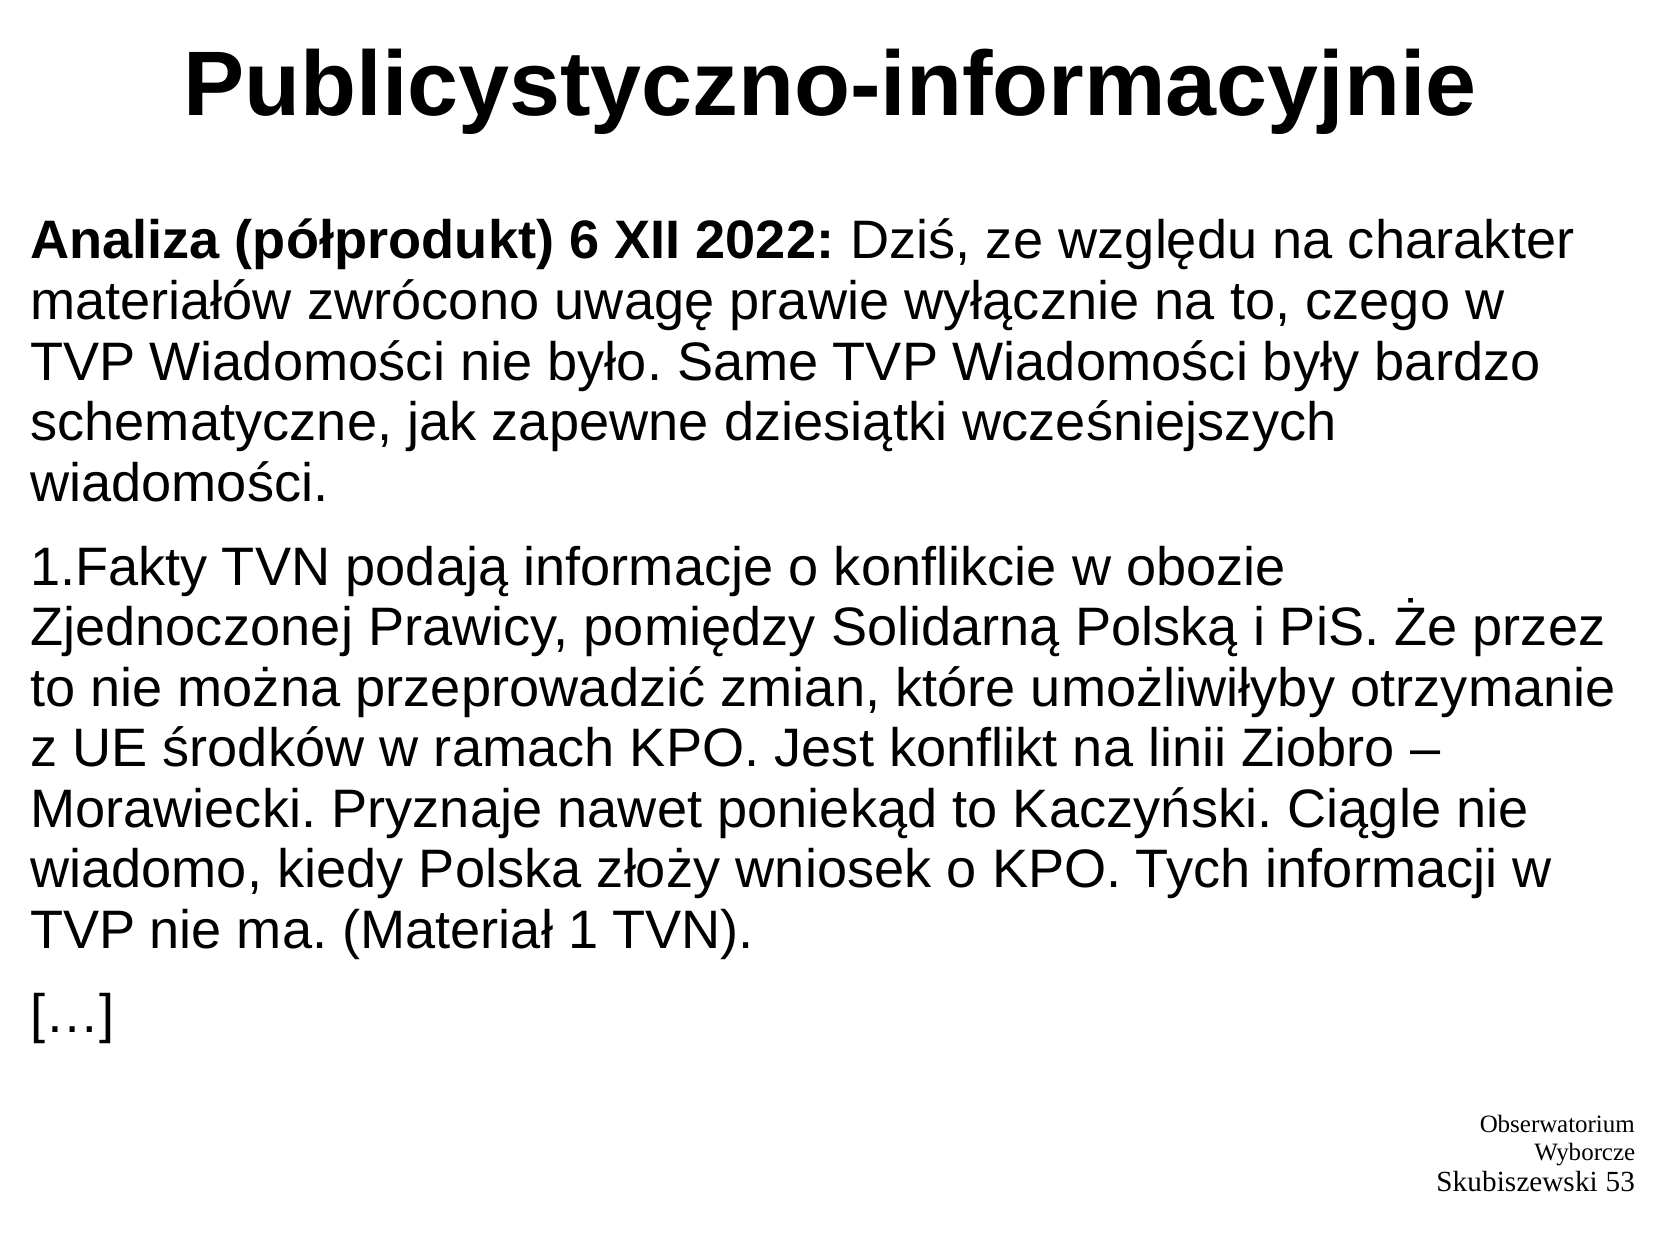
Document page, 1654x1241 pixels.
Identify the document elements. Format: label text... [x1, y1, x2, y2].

list Analiza (półprodukt) 6 XII 2022: Dziś, ze względu na charakter materiałów zwrócono uwagę prawie wyłącznie na to, czego w TVP Wiadomości nie było. Same TVP Wiadomości były bardzo schematyczne, jak zapewne dziesiątki wcześniejszych wiadomości. 1.Fakty TVN podają informacje o konflikcie w obozie Zjednoczonej Prawicy, pomiędzy Solidarną Polską i PiS. Że przez to nie można przeprowadzić zmian, które umożliwiłyby otrzymanie z UE środków w ramach KPO. Jest konflikt na linii Ziobro – Morawiecki. Pryznaje nawet poniekąd to Kaczyński. Ciągle nie wiadomo, kiedy Polska złoży wniosek o KPO. Tych informacji w TVP nie ma. (Materiał 1 TVN). […] [30, 210, 1621, 1186]
title Publicystyczno-informacyjnie [86, 32, 1576, 151]
